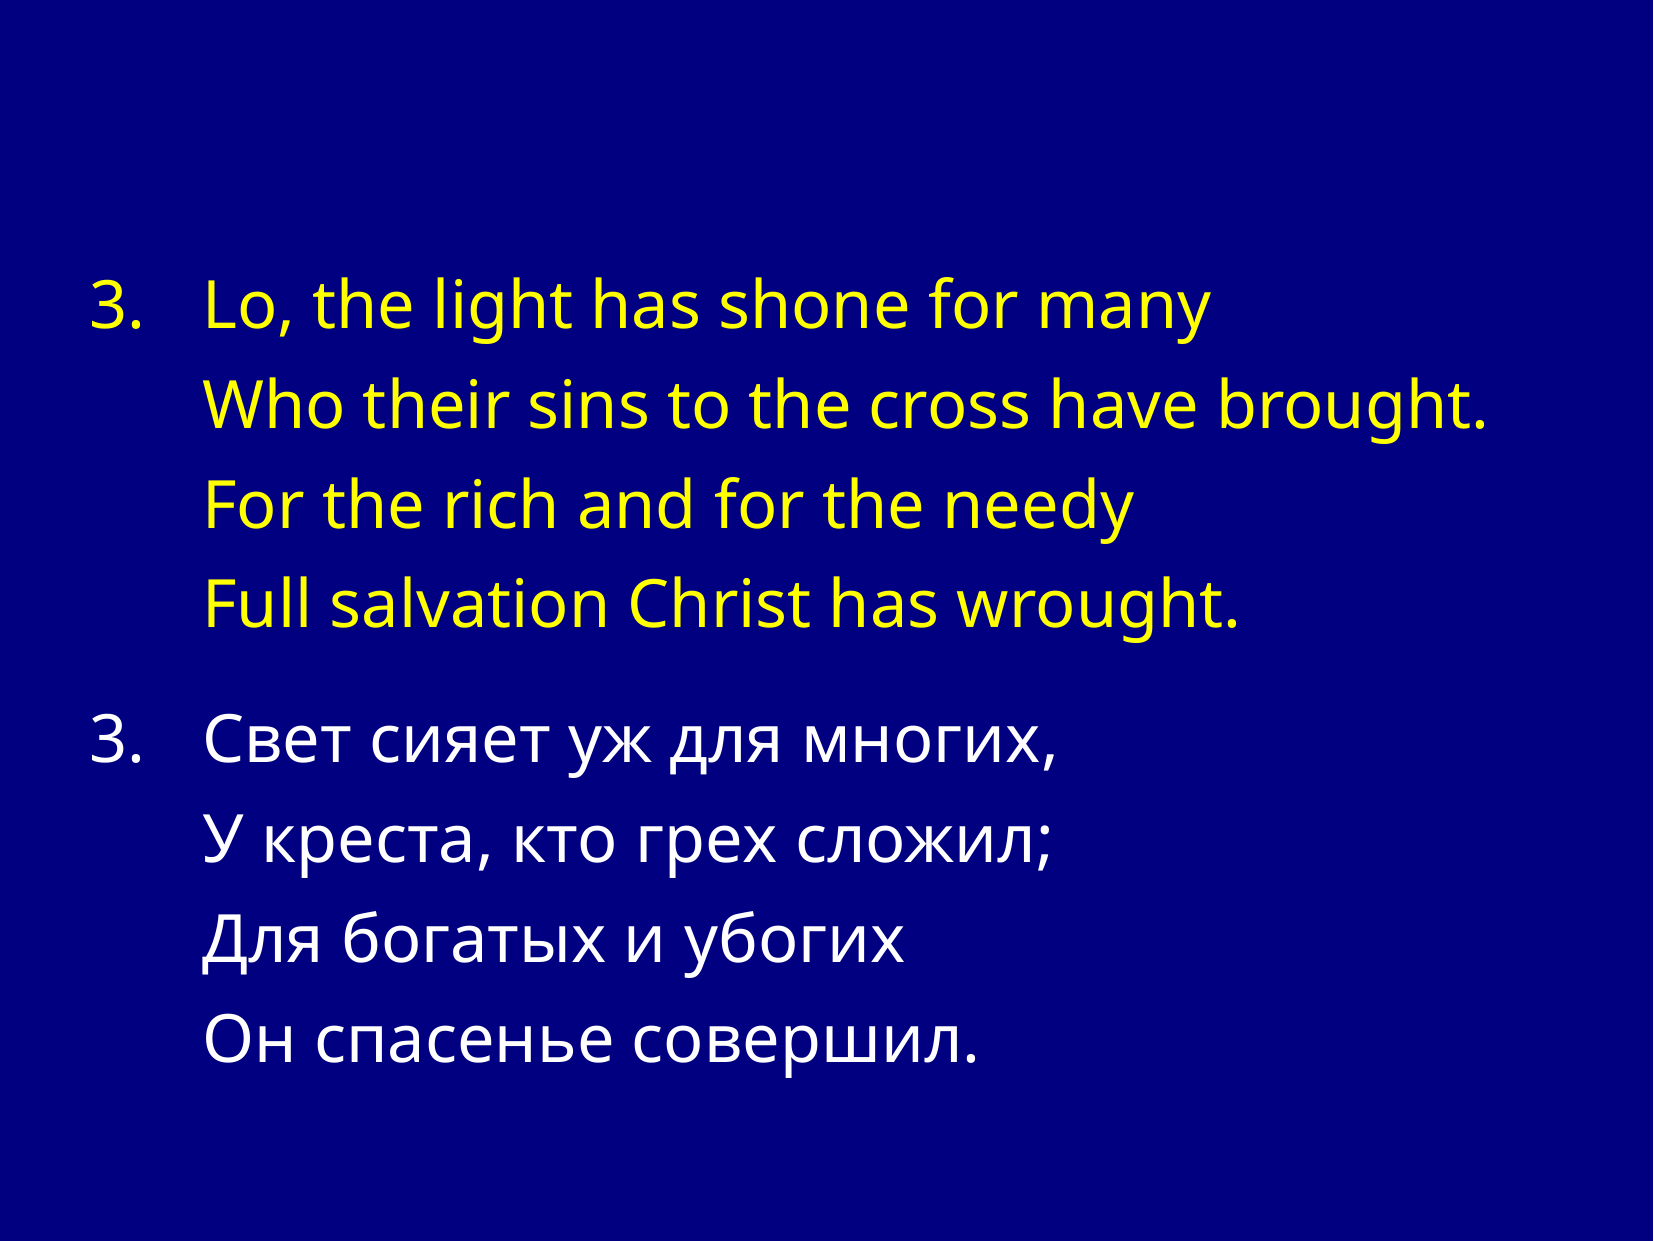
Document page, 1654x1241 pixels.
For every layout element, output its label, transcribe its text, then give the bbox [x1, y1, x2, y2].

text_box 3. Свет сияет уж для многих, У креста, кто грех сложил; Для богатых и убогих Он спасенье совершил. [75, 675, 1576, 1163]
text_box 3. Lo, the light has shone for many Who their sins to the cross have brought. For the rich and for the needy Full salvation Christ has wrought. [75, 150, 1653, 638]
